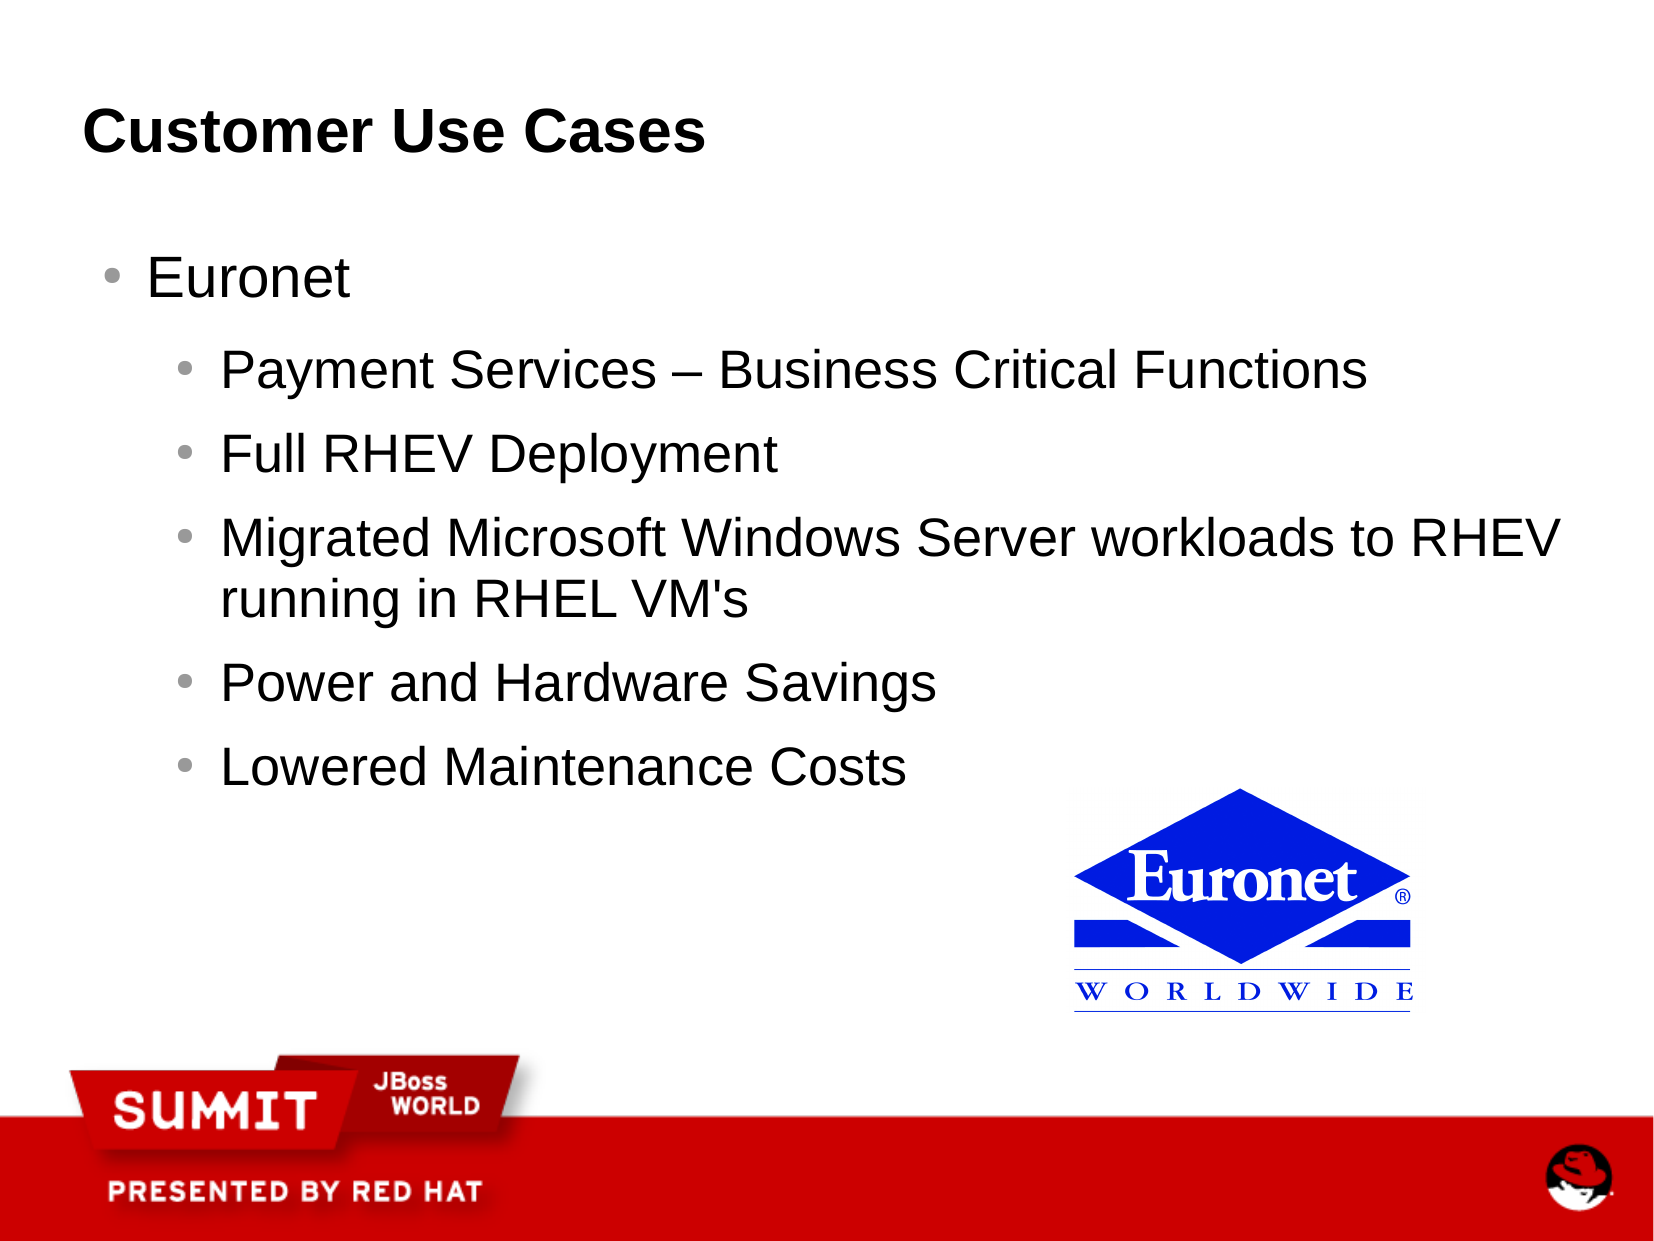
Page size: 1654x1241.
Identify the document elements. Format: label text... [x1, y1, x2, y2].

picture [1066, 787, 1426, 1013]
list Euronet Payment Services – Business Critical Functions Full RHEV Deployment Migrated Microsoft Windows Server workloads to RHEV running in RHEL VM's Power and Hardware Savings Lowered Maintenance Costs [86, 244, 1576, 1024]
picture [0, 1043, 1654, 1241]
title Customer Use Cases [82, 45, 1571, 218]
